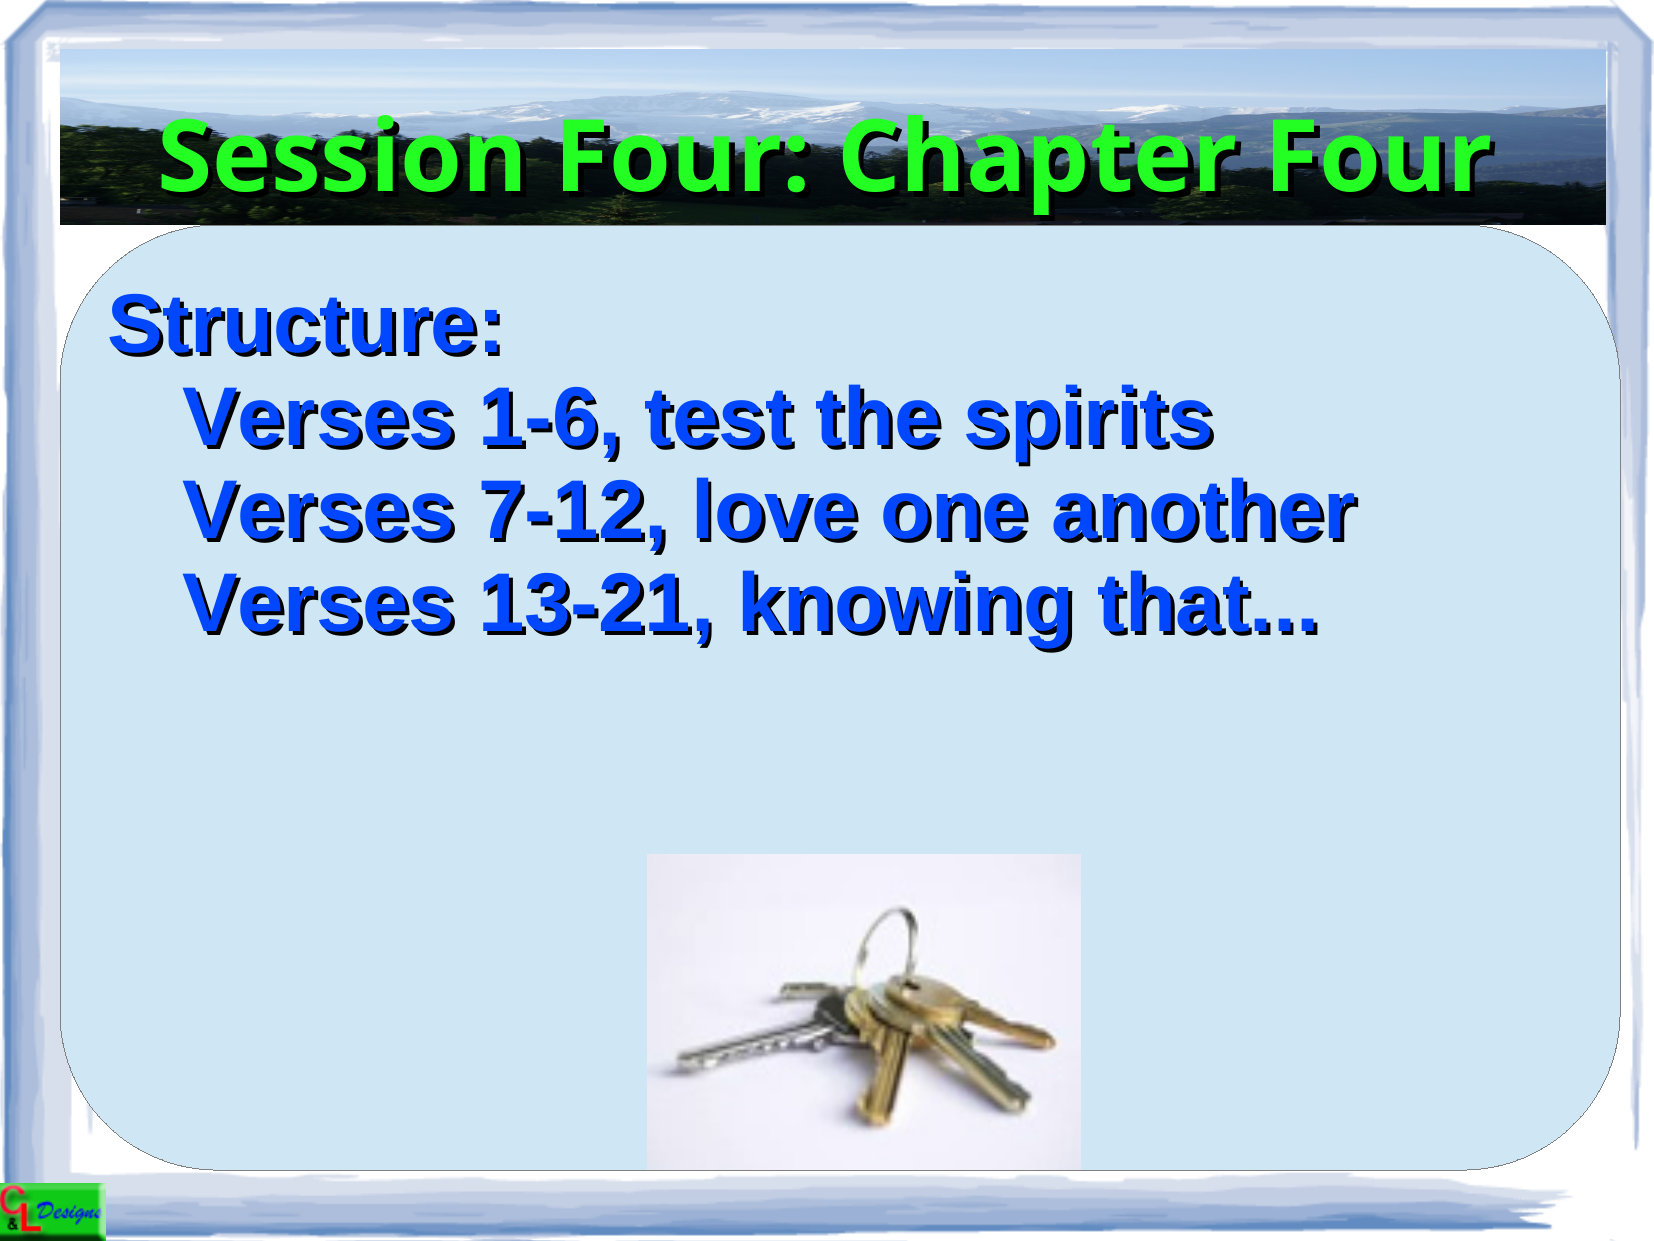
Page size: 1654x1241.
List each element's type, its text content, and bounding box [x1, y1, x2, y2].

text_box [60, 265, 1621, 1136]
subtitle Structure: Verses 1-6, test the spirits Verses 7-12, love one another Verses 13-21, knowing that... [107, 277, 1561, 1241]
title Session Four: Chapter Four [45, 41, 1606, 265]
picture [0, 0, 1654, 1241]
